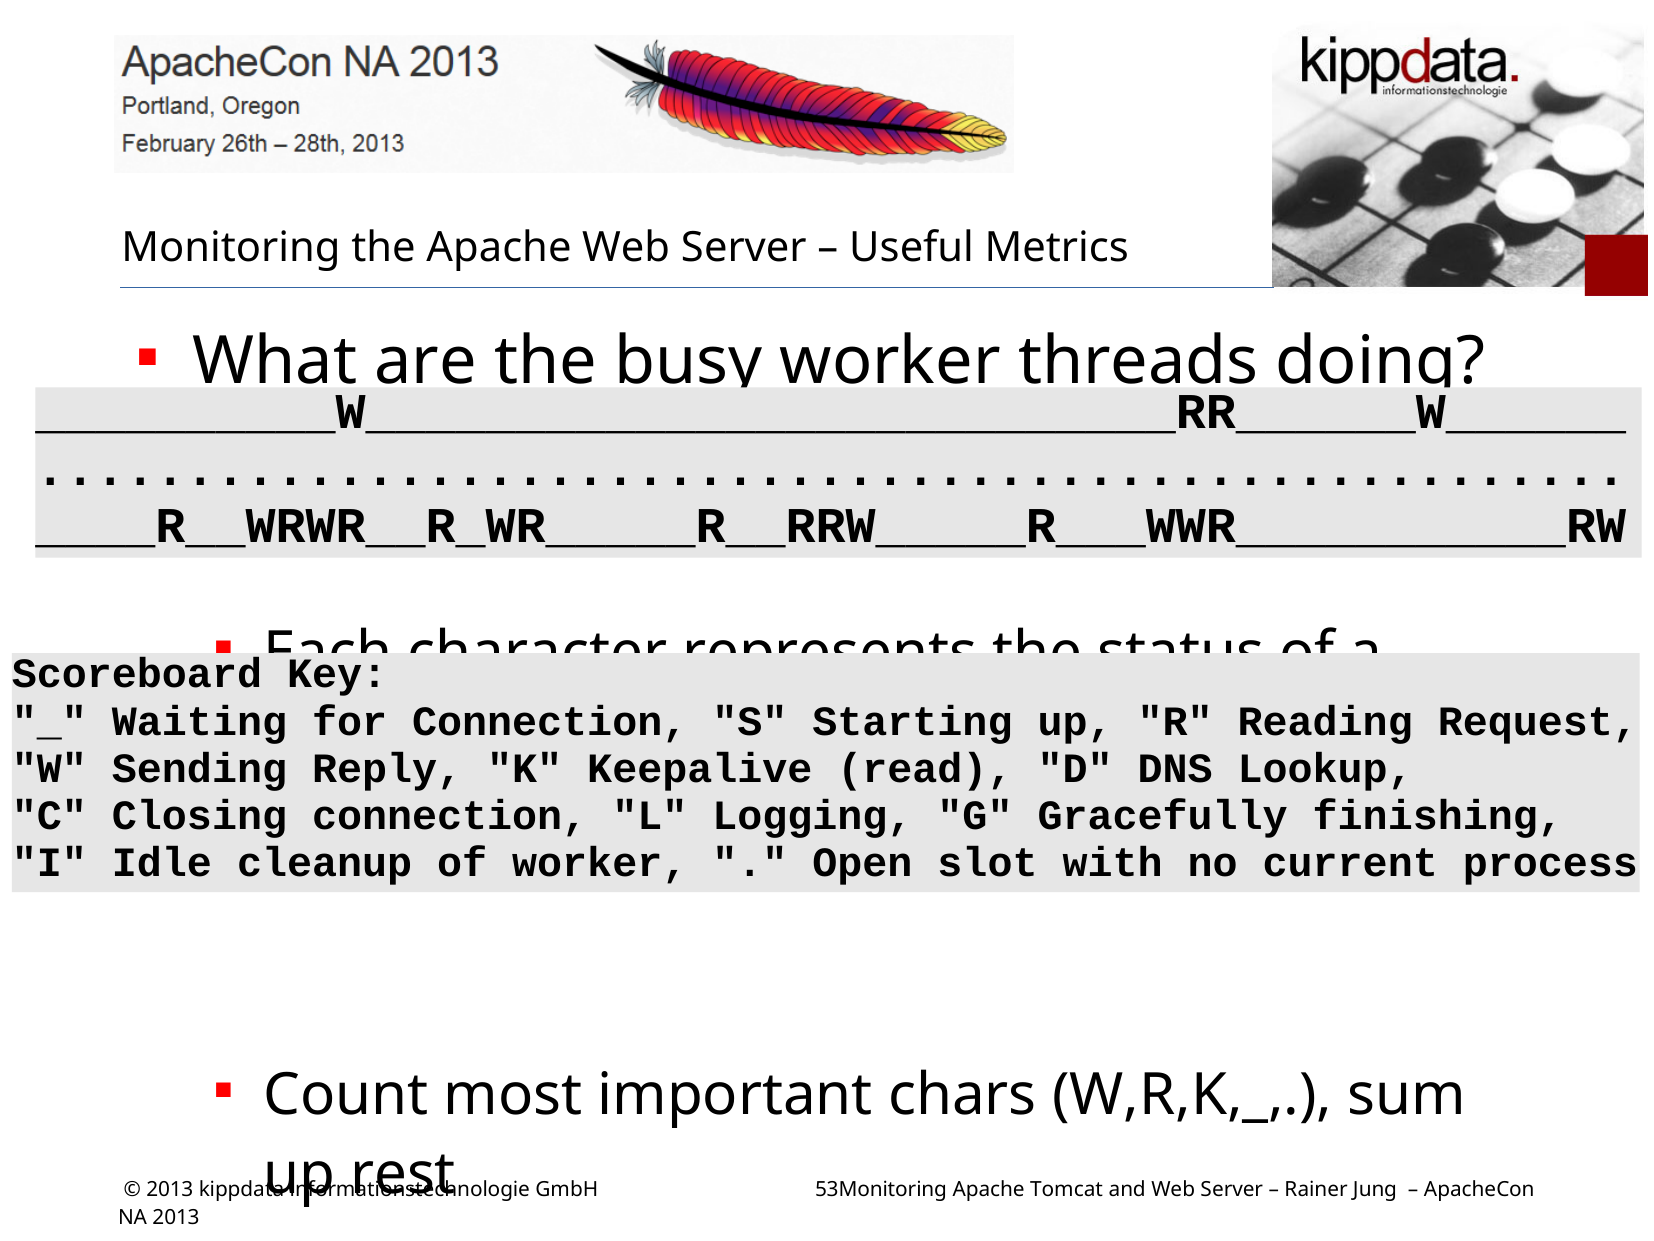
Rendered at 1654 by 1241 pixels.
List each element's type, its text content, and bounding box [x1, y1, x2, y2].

picture [114, 35, 1014, 173]
list What are the busy worker threads doing? Each character represents the status of a worker thread Count most important chars (W,R,K,_,.), sum up rest Using the event MPM most “K” will not be shown, because they no longer block a worker thread, so ... [121, 558, 1534, 653]
title Monitoring the Apache Web Server – Useful Metrics [121, 204, 1242, 286]
list What are the busy worker threads doing? Each character represents the status of a worker thread Count most important chars (W,R,K,_,.), sum up rest Using the event MPM most “K” will not be shown, because they no longer block a worker thread, so ... [121, 312, 1534, 387]
list Scoreboard Key: "_" Waiting for Connection, "S" Starting up, "R" Reading Request, "W" Sending Reply, "K" Keepalive (read), "D" DNS Lookup, "C" Closing connection, "L" Logging, "G" Gracefully finishing, "I" Idle cleanup of worker, "." Open slot with no current process [11, 653, 1640, 893]
list What are the busy worker threads doing? Each character represents the status of a worker thread Count most important chars (W,R,K,_,.), sum up rest Using the event MPM most “K” will not be shown, because they no longer block a worker thread, so ... [121, 893, 1534, 1130]
list __________W___________________________RR______W______ ..................................................... ____R__WRWR__R_WR_____R__RRW_____R___WWR___________RW [35, 387, 1642, 558]
picture [1272, 5, 1648, 302]
